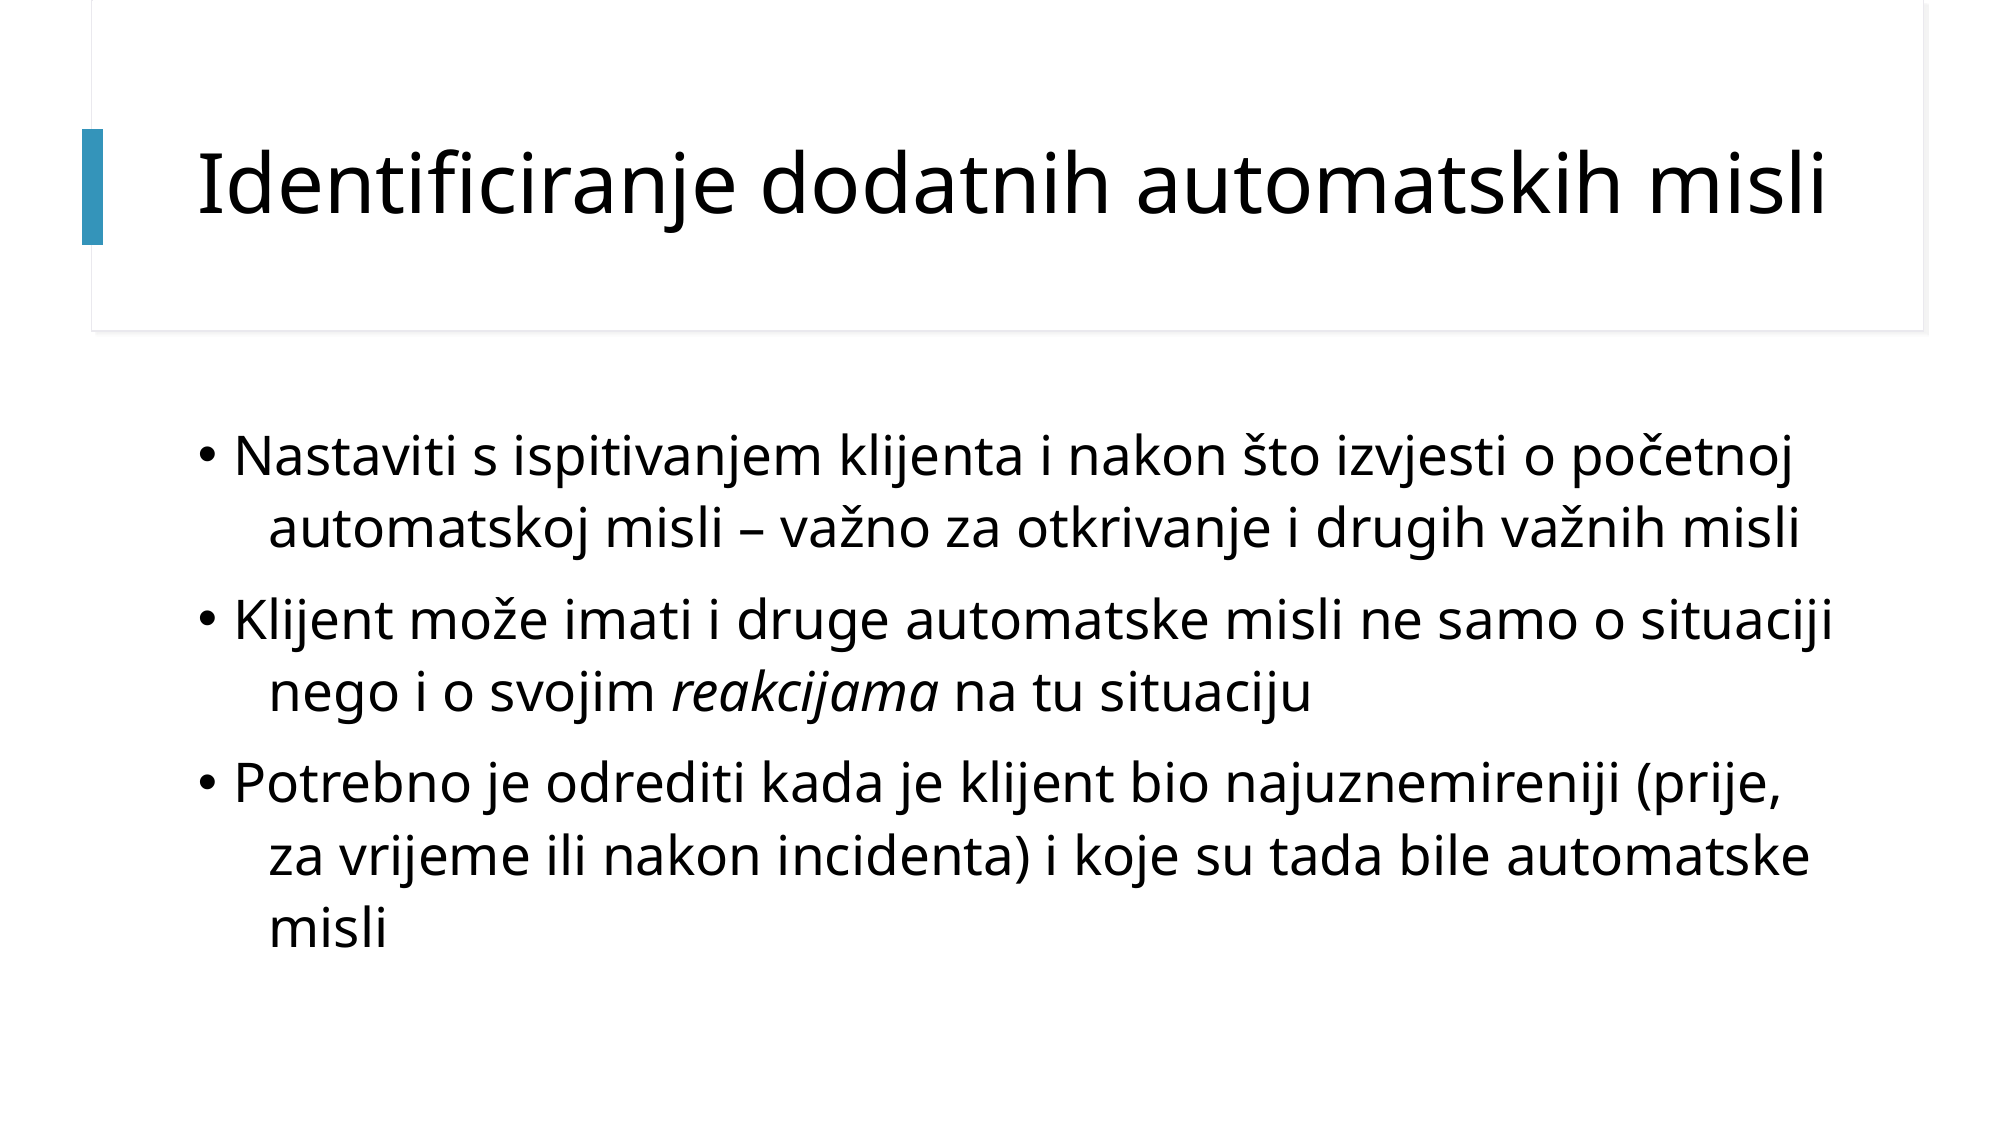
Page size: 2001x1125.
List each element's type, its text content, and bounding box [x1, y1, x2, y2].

title Identificiranje dodatnih automatskih misli [183, 90, 1852, 284]
list Nastaviti s ispitivanjem klijenta i nakon što izvjesti o početnoj automatskoj misli – važno za otkrivanje i drugih važnih misli Klijent može imati i druge automatske misli ne samo o situaciji nego i o svojim reakcijama na tu situaciju Potrebno je odrediti kada je klijent bio najuznemireniji (prije, za vrijeme ili nakon incidenta) i koje su tada bile automatske misli [183, 406, 1852, 1013]
